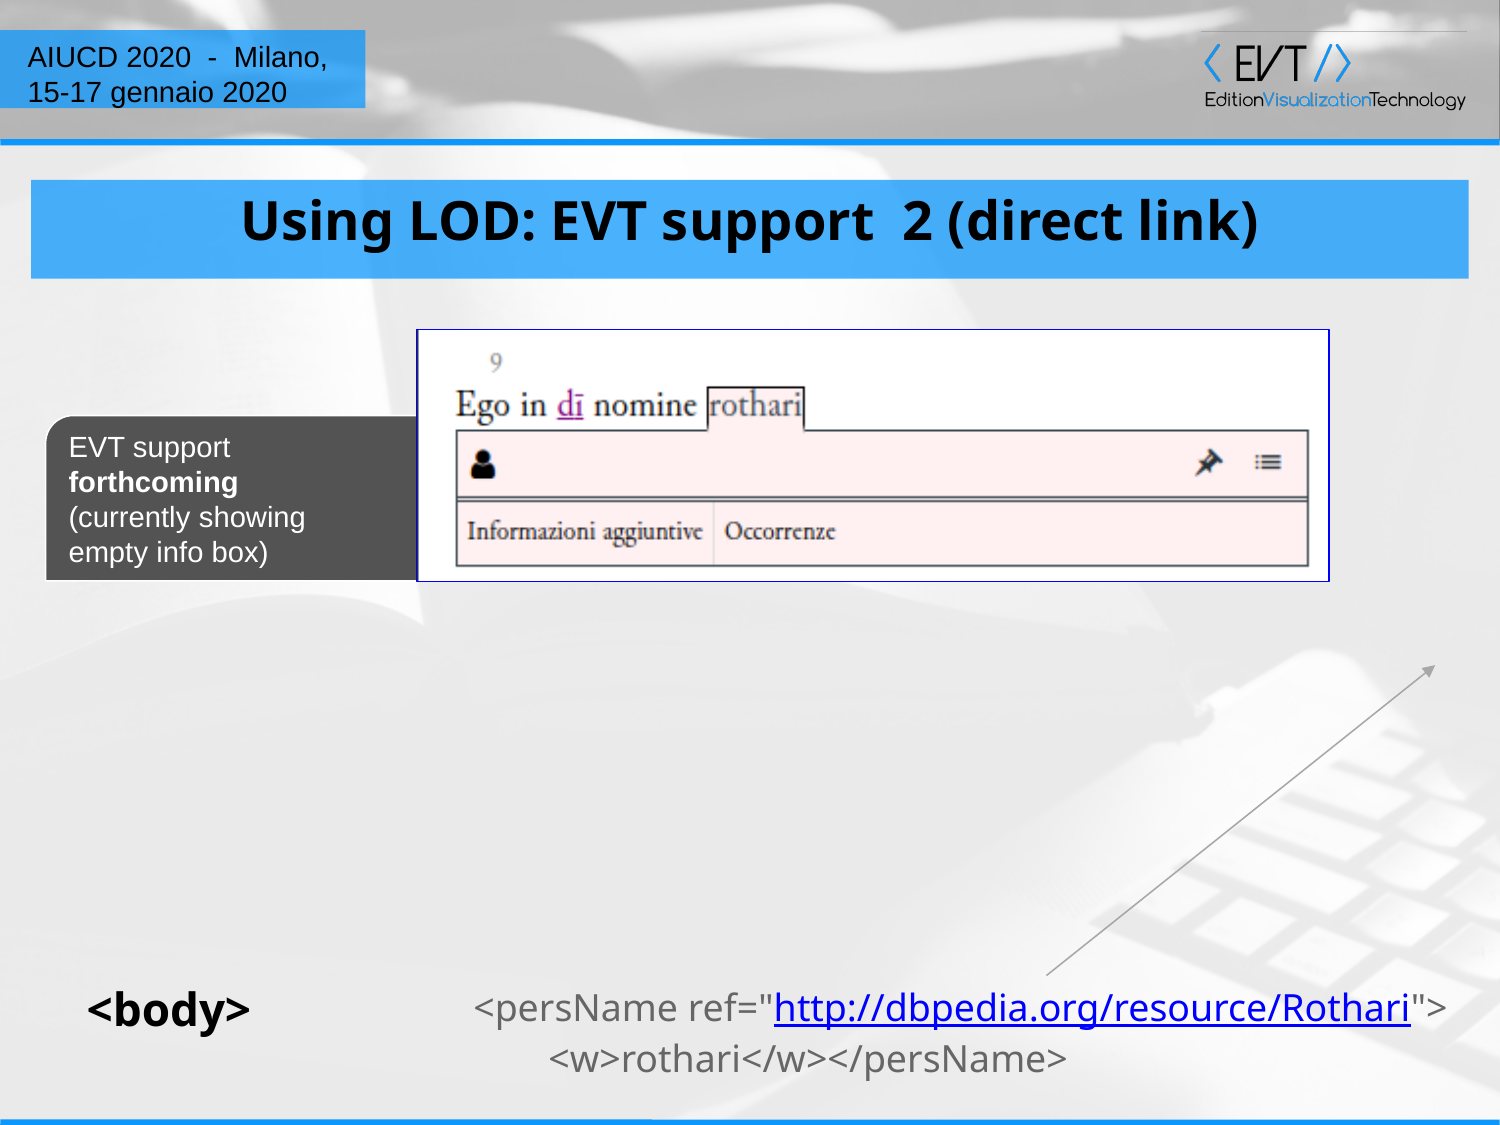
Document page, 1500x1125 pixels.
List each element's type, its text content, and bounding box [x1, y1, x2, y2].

text_box <body> [71, 965, 377, 1105]
picture [1201, 31, 1467, 112]
title Using LOD: EVT support 2 (direct link) [31, 176, 1469, 276]
picture [417, 330, 1329, 581]
text_box EVT support forthcoming (currently showing empty info box) [45, 415, 416, 581]
list <persName ref="http://dbpedia.org/resource/Rothari"> <w>rothari</w></persName> [463, 974, 1476, 1074]
text_box refers to www.ancientwisdoms.ac.uk/media/ontology/sawsOntology.owl#refersTo [0, 30, 366, 109]
